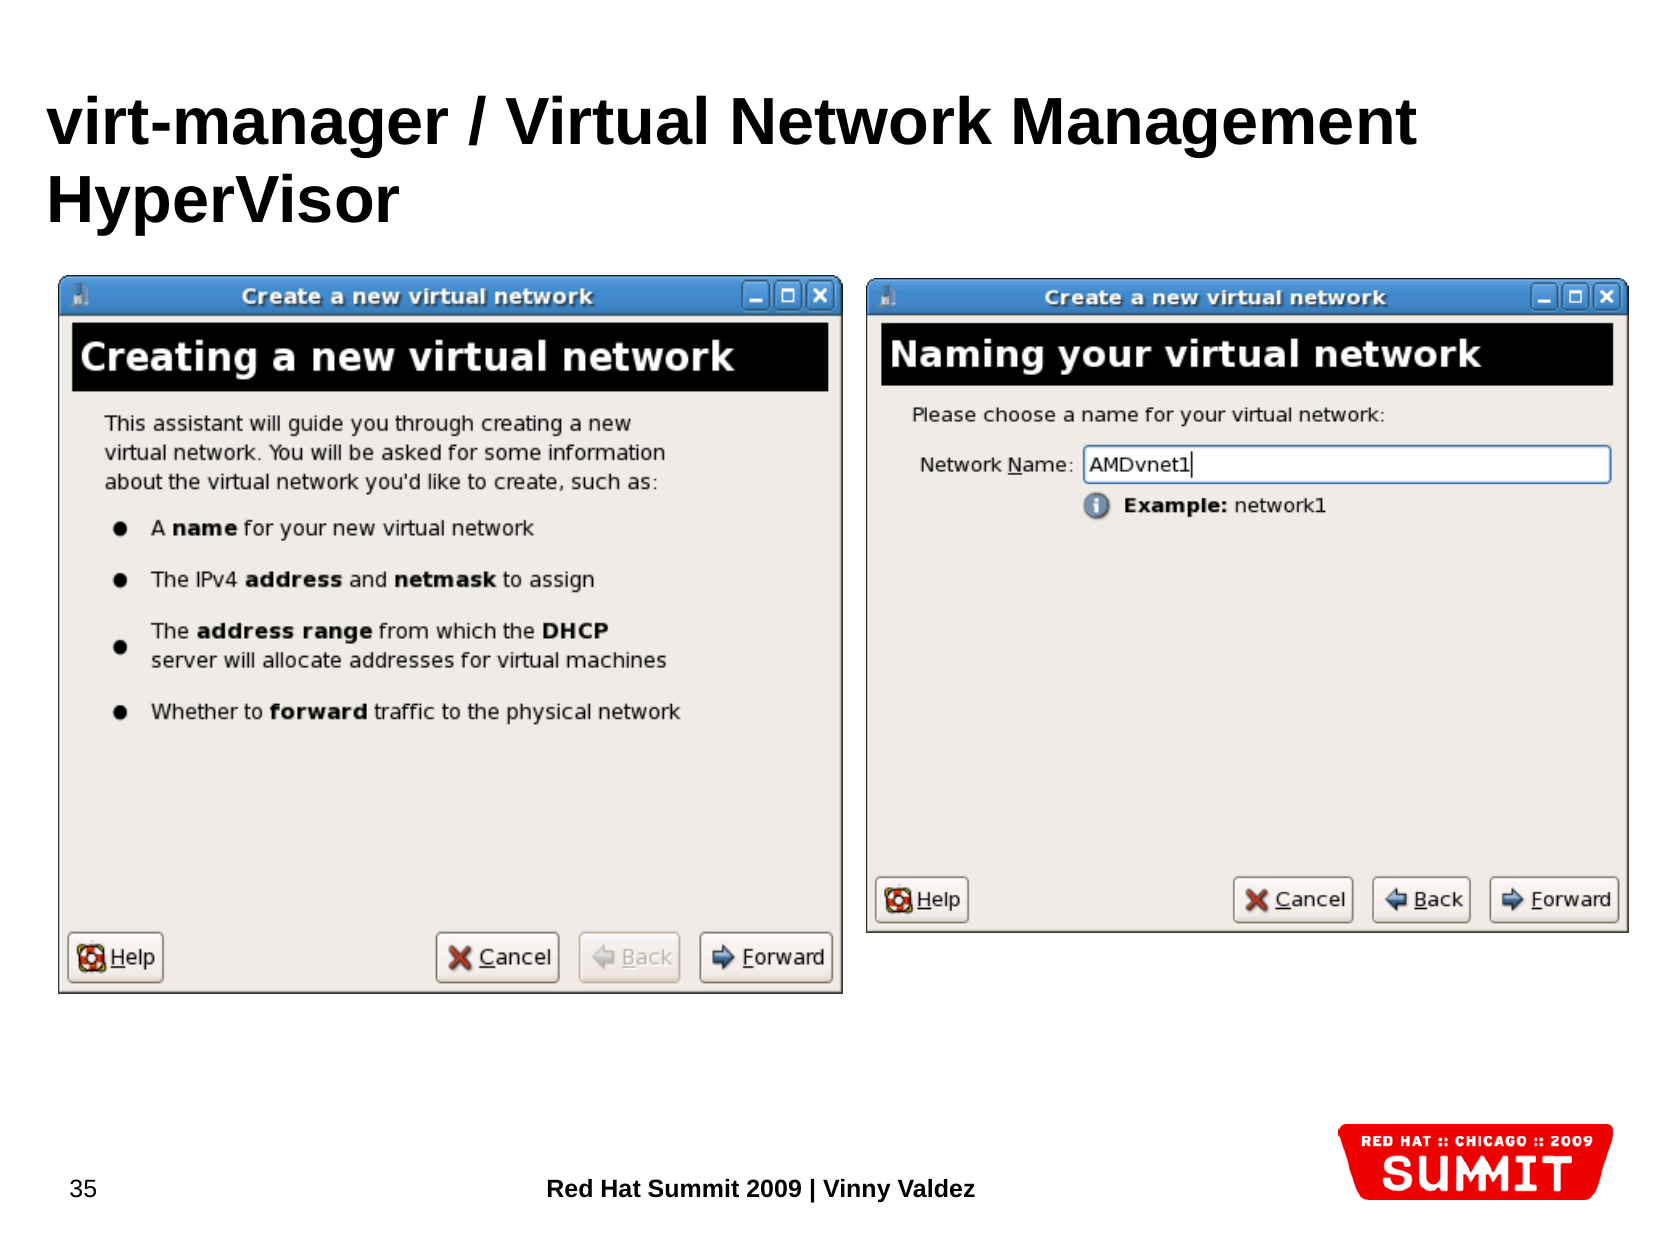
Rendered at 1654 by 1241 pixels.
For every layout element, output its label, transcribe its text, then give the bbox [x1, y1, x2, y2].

title virt-manager / Virtual Network Management HyperVisor [46, 82, 1526, 236]
picture [58, 275, 843, 994]
picture [1338, 1124, 1613, 1200]
picture [866, 278, 1629, 933]
